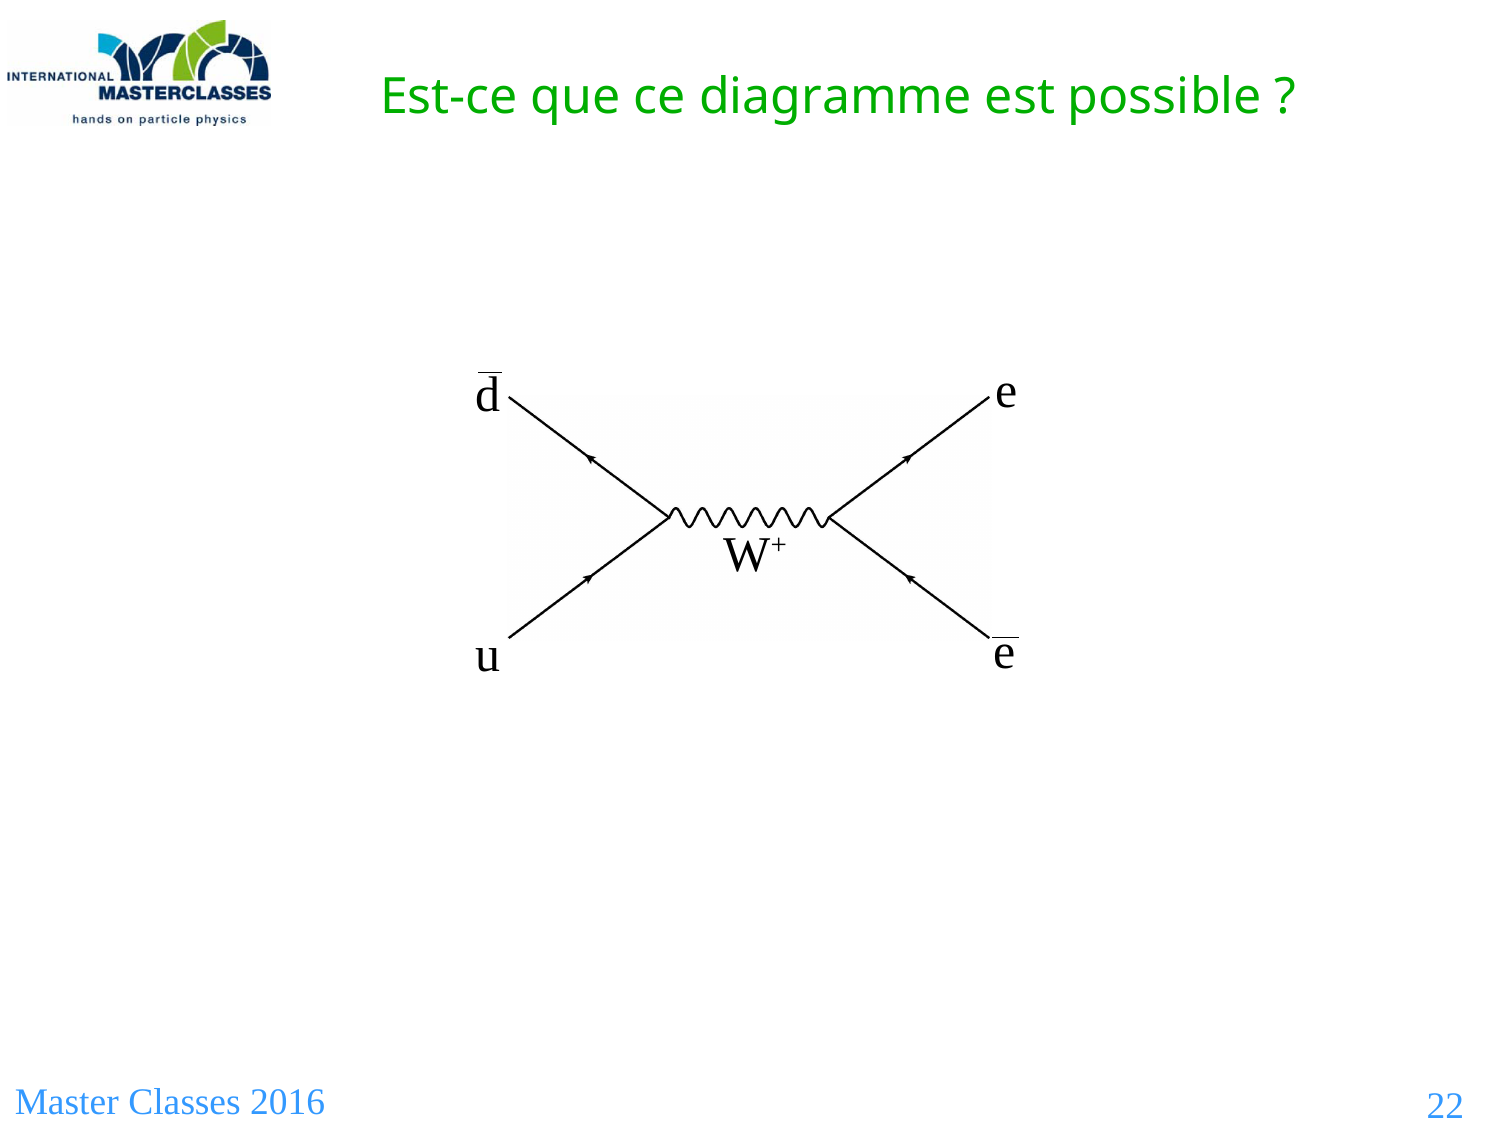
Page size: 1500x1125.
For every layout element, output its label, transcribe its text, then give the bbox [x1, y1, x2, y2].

text_box e [980, 350, 1033, 426]
picture [2, 10, 259, 130]
picture [507, 395, 992, 641]
text_box u [460, 614, 516, 689]
title Est-ce que ce diagramme est possible ? [259, 0, 1418, 188]
text_box W+ [708, 513, 802, 589]
text_box e [978, 611, 1031, 686]
text_box d [460, 354, 516, 430]
